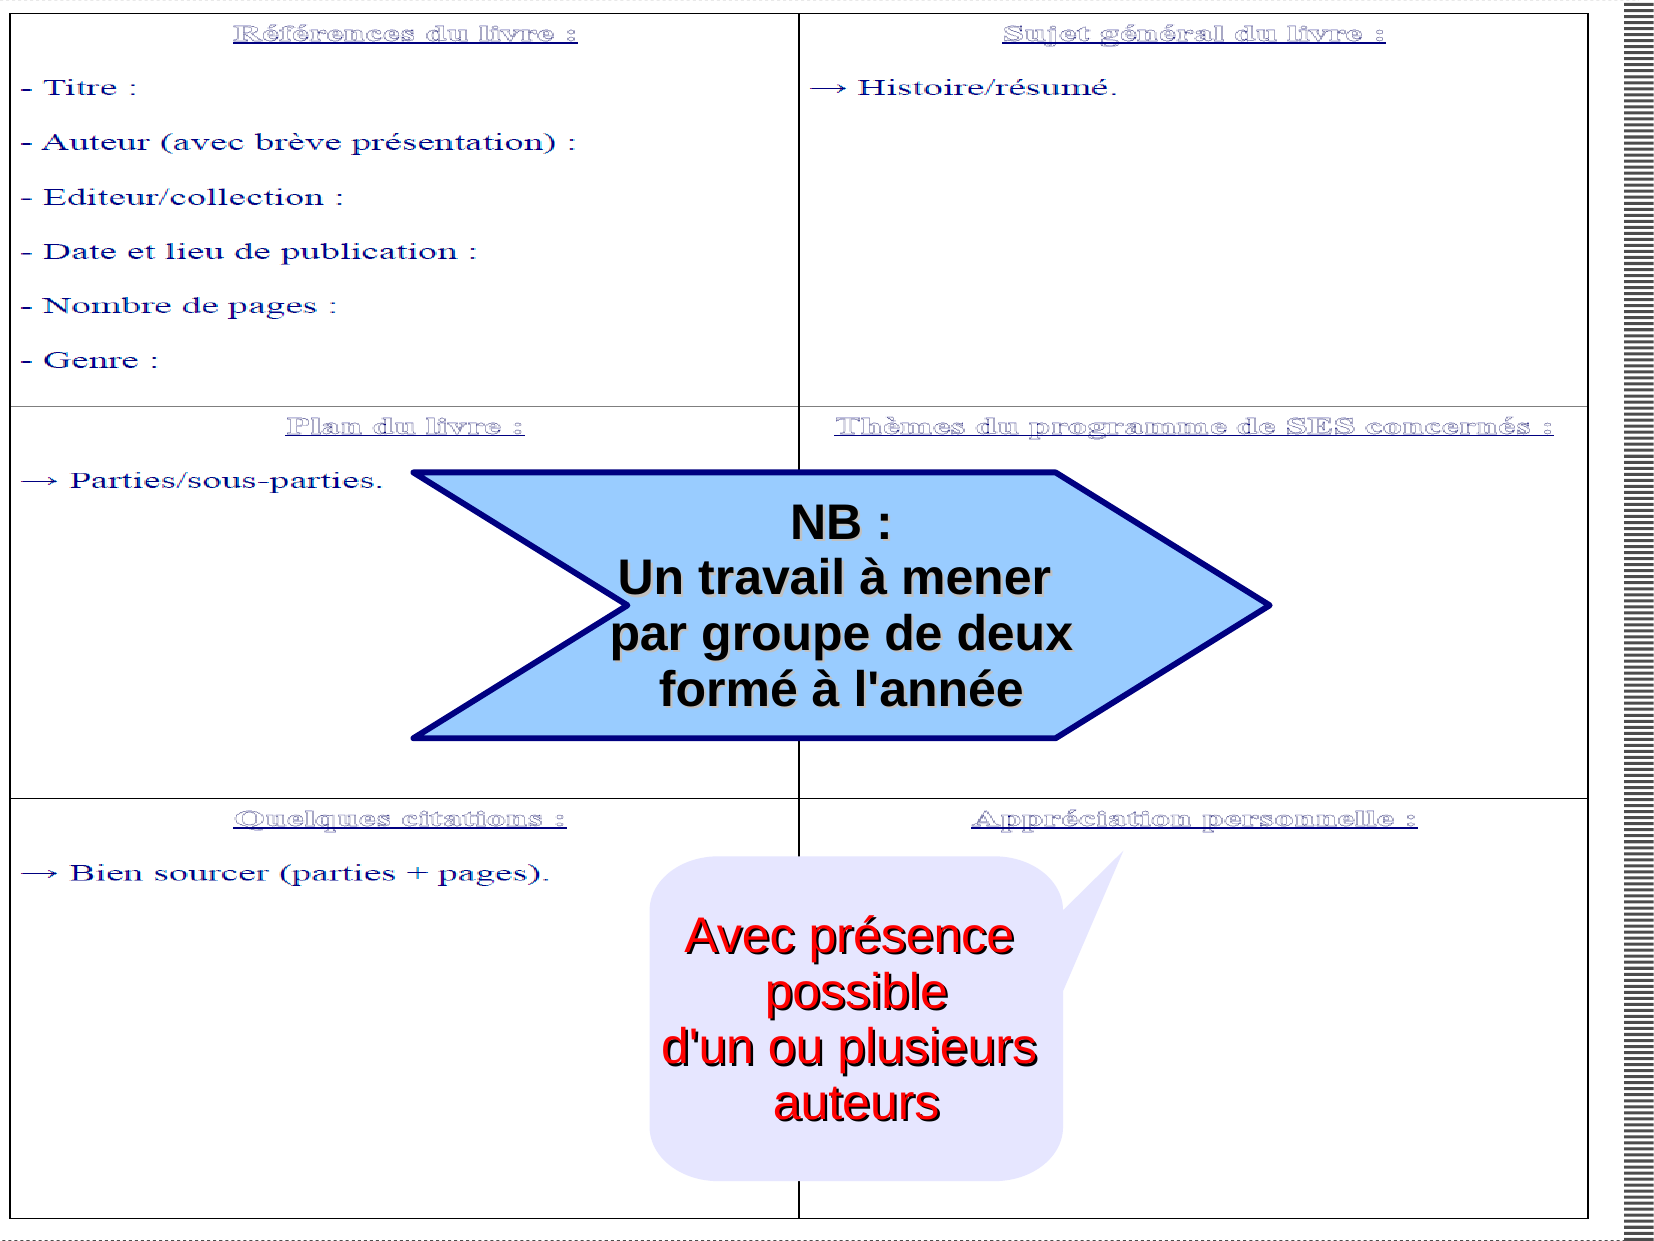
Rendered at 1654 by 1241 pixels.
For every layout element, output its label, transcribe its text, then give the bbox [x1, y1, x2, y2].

text_box NB : Un travail à mener par groupe de deux formé à l'année [413, 472, 1270, 739]
picture [0, 0, 1625, 1241]
text_box Avec présence possible d'un ou plusieurs auteurs [649, 850, 1124, 1182]
